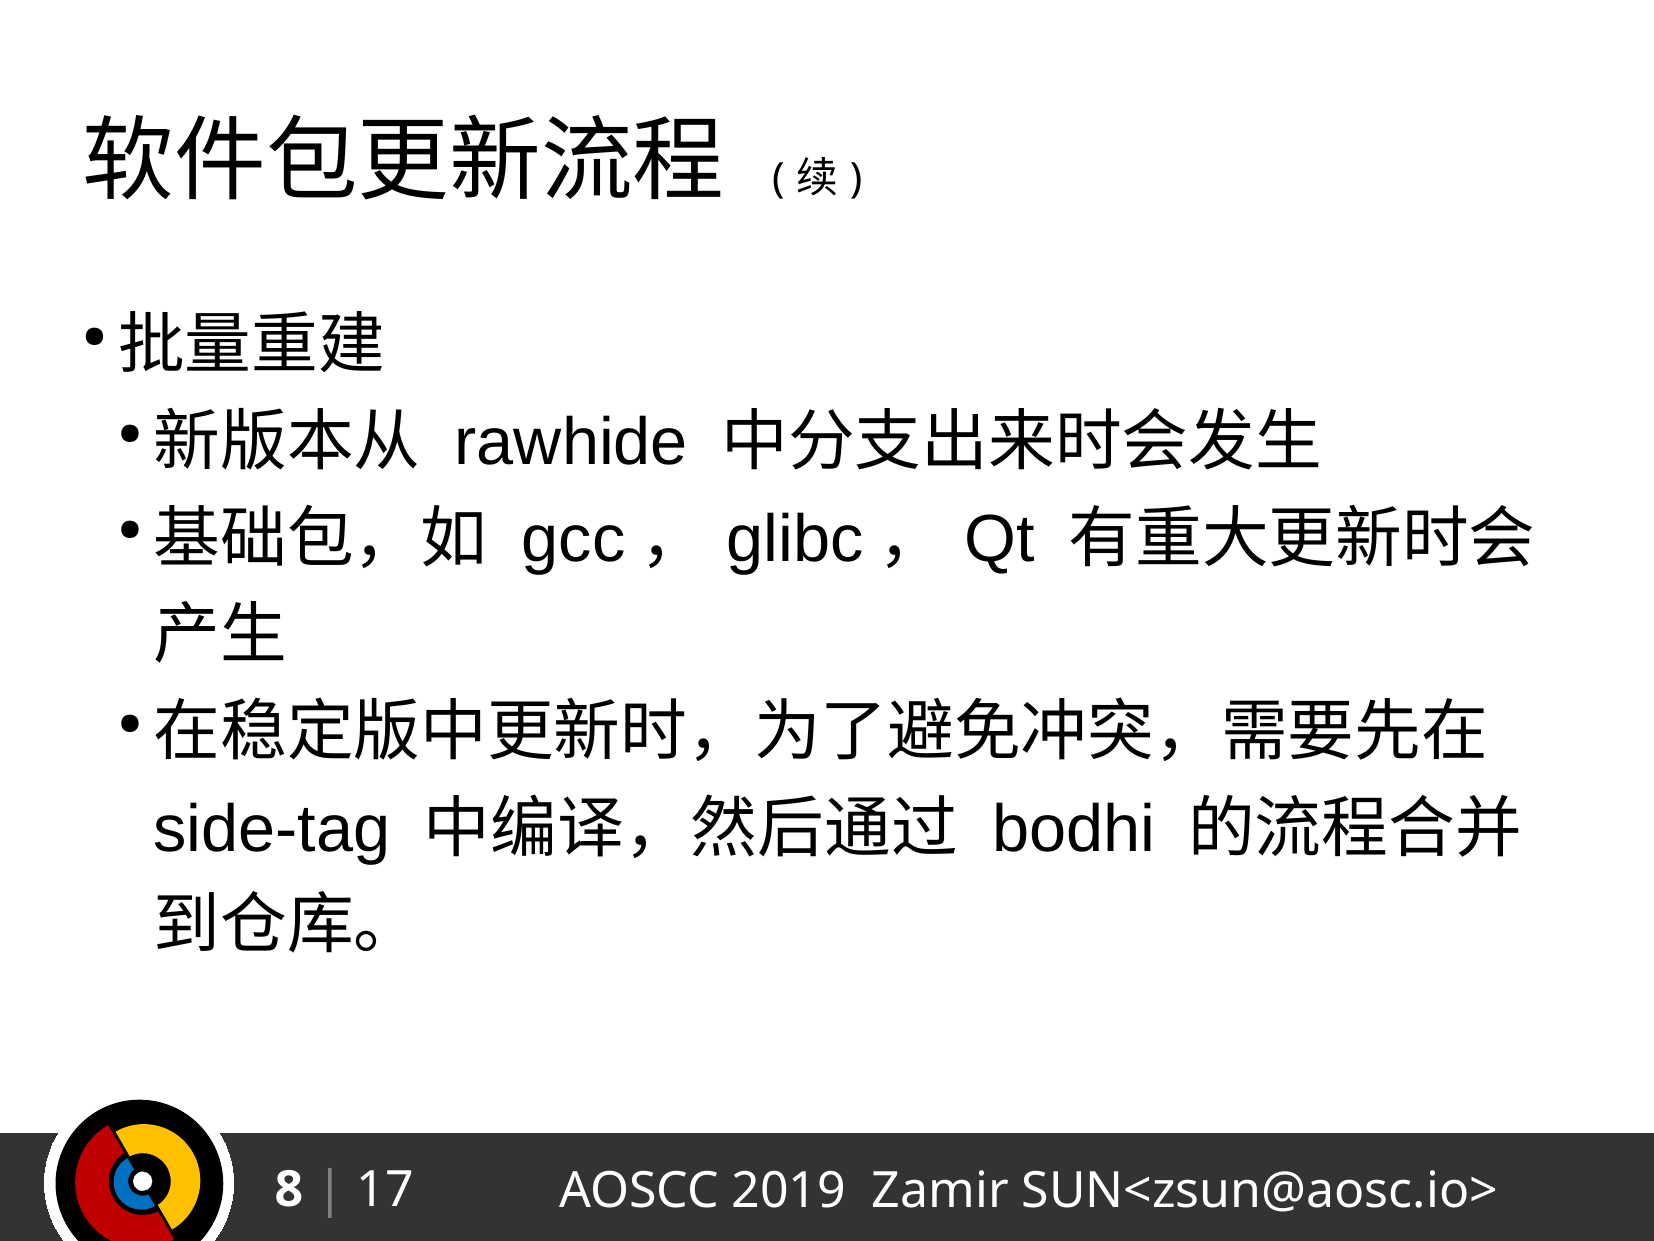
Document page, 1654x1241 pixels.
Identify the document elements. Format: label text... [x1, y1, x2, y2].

subtitle 批量重建 新版本从 rawhide 中分支出来时会发生 基础包，如 gcc，glibc，Qt 有重大更新时会产生 在稳定版中更新时，为了避免冲突，需要先在 side-tag 中编译，然后通过 bodhi 的流程合并到仓库。 [82, 290, 1571, 1010]
title 软件包更新流程 (续) [82, 49, 1571, 257]
